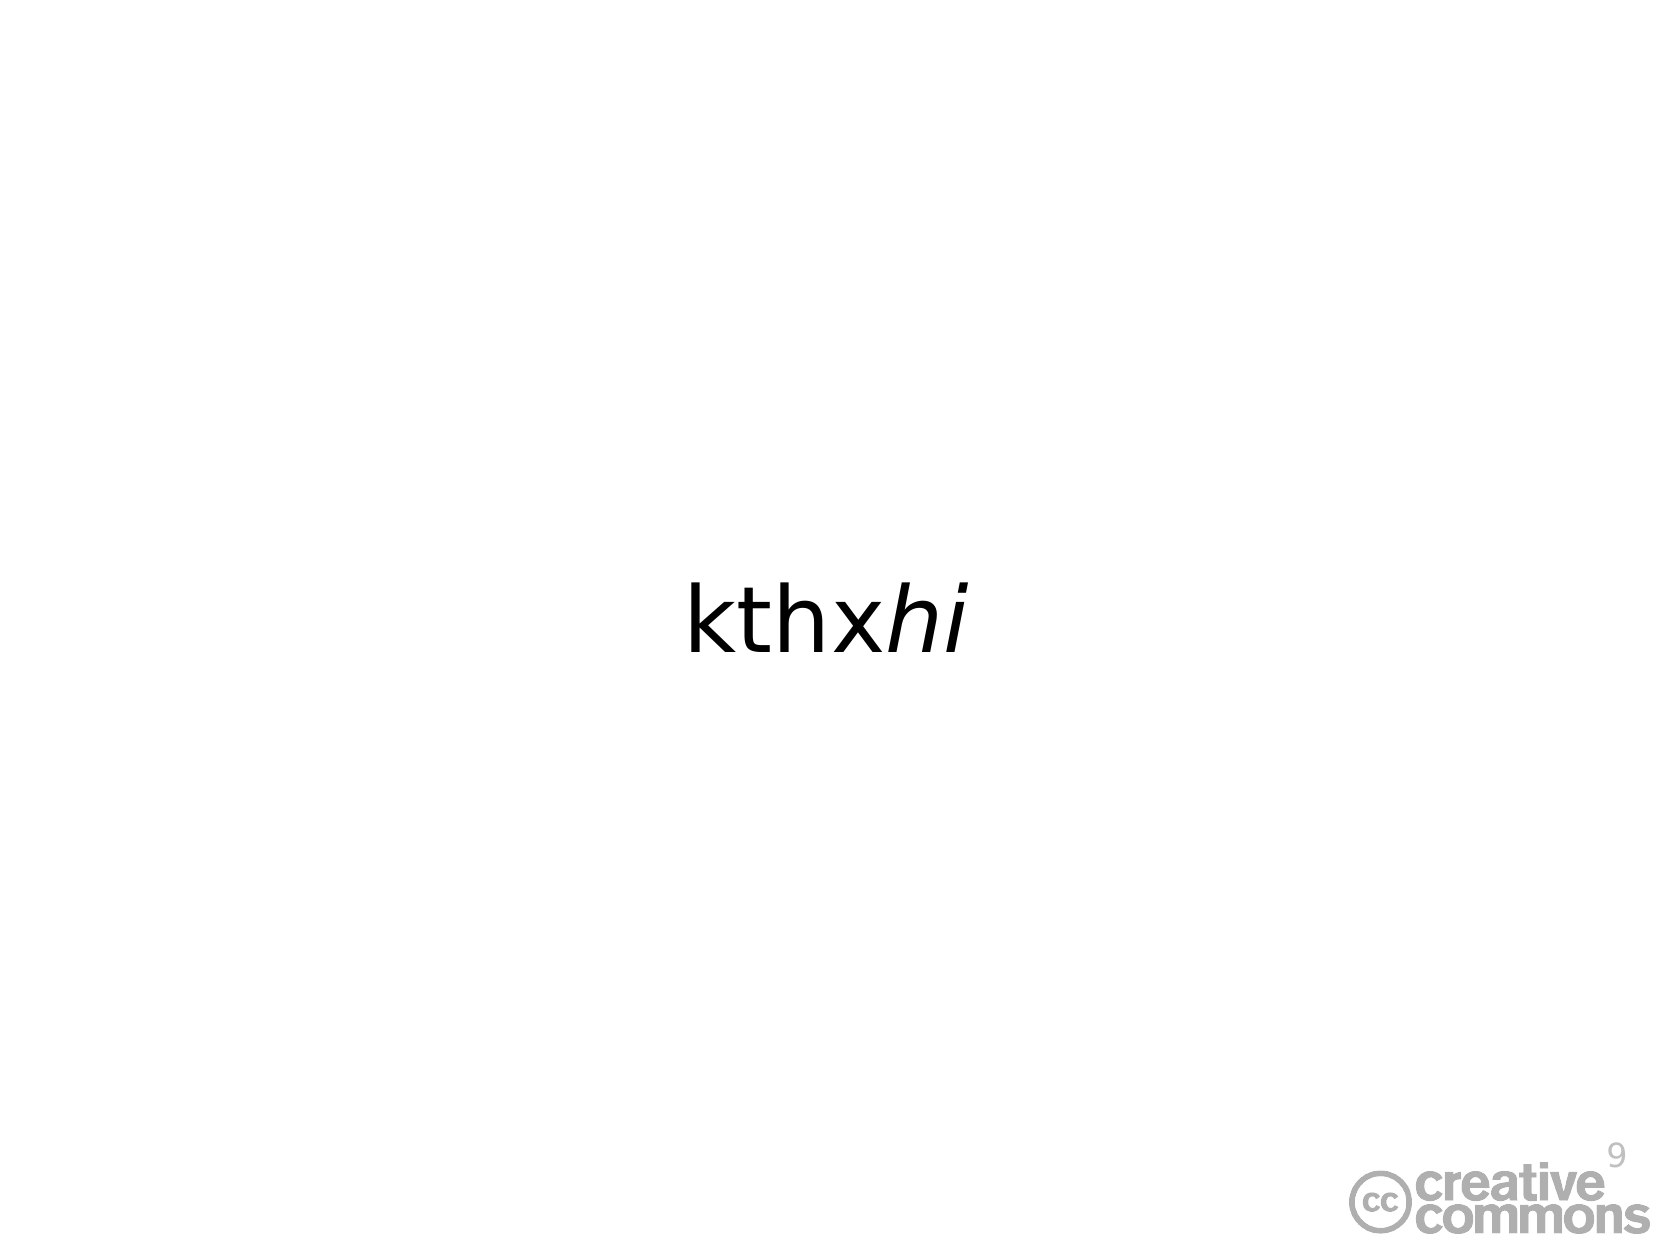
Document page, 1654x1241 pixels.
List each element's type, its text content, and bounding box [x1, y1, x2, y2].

picture [1349, 1162, 1650, 1234]
title kthxhi [82, 459, 1571, 781]
